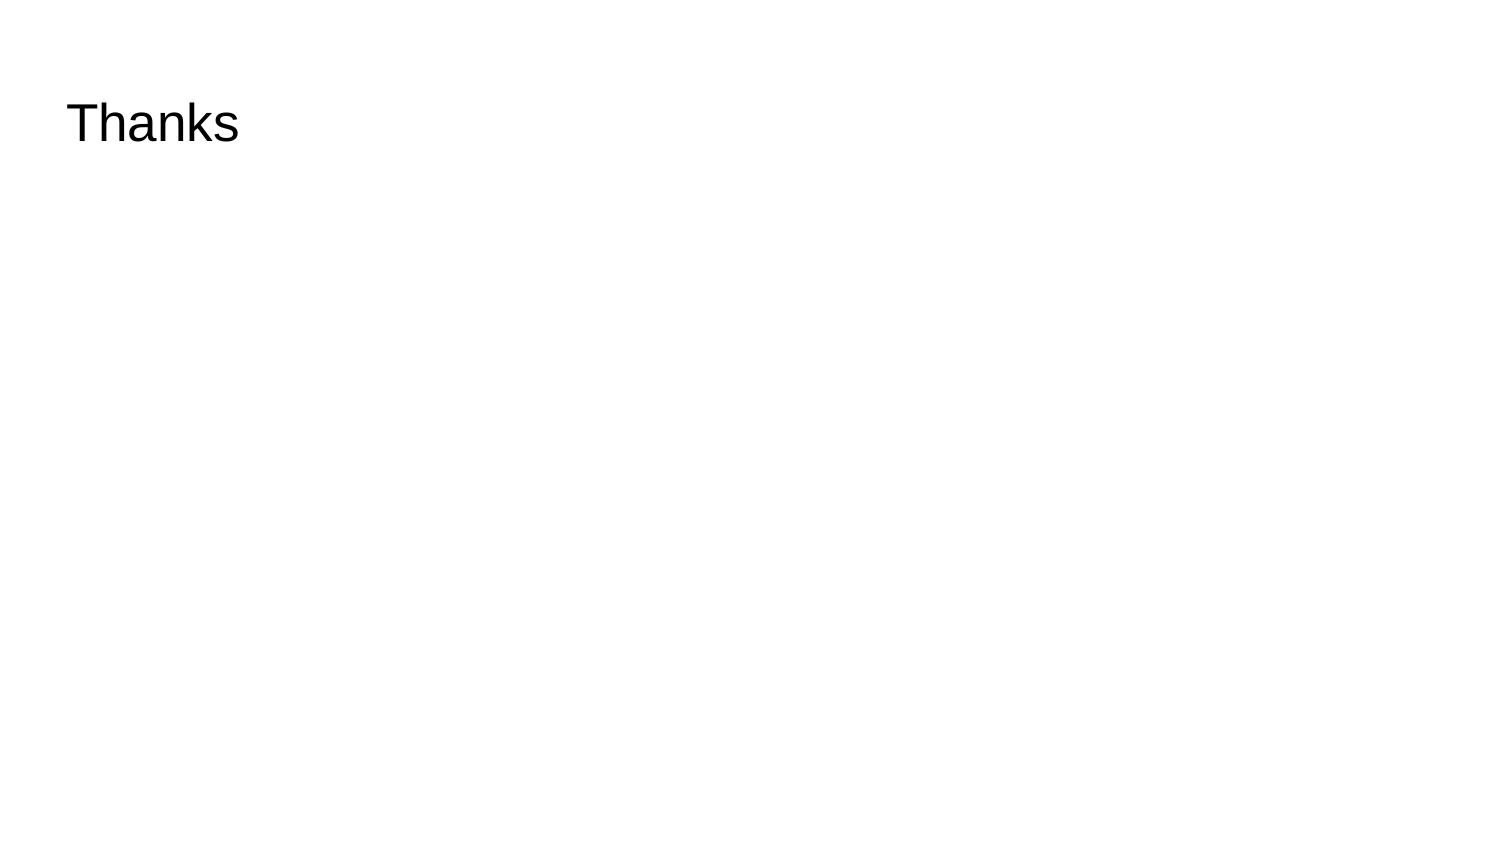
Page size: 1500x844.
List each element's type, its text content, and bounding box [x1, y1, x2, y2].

title Thanks [51, 72, 1449, 167]
